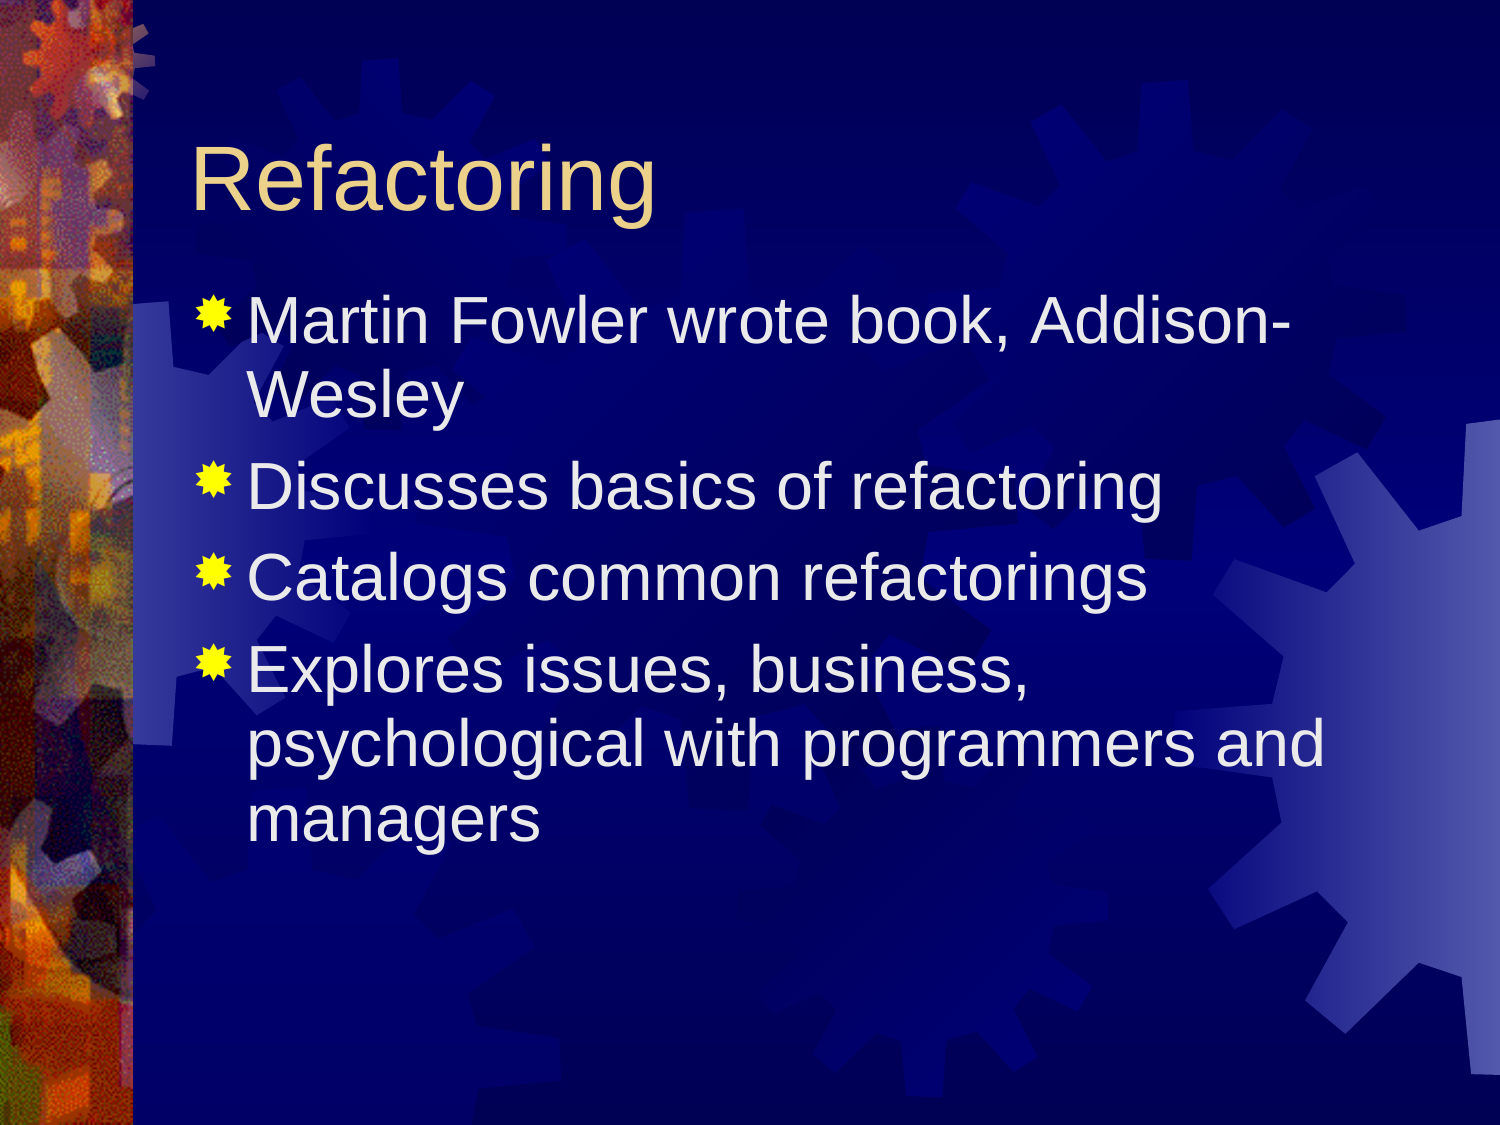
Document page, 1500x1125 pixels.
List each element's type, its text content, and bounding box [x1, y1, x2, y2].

title Refactoring [174, 49, 1450, 238]
picture [0, 0, 133, 1125]
list Martin Fowler wrote book, Addison-Wesley Discusses basics of refactoring Catalogs common refactorings Explores issues, business, psychological with programmers and managers [174, 275, 1450, 951]
